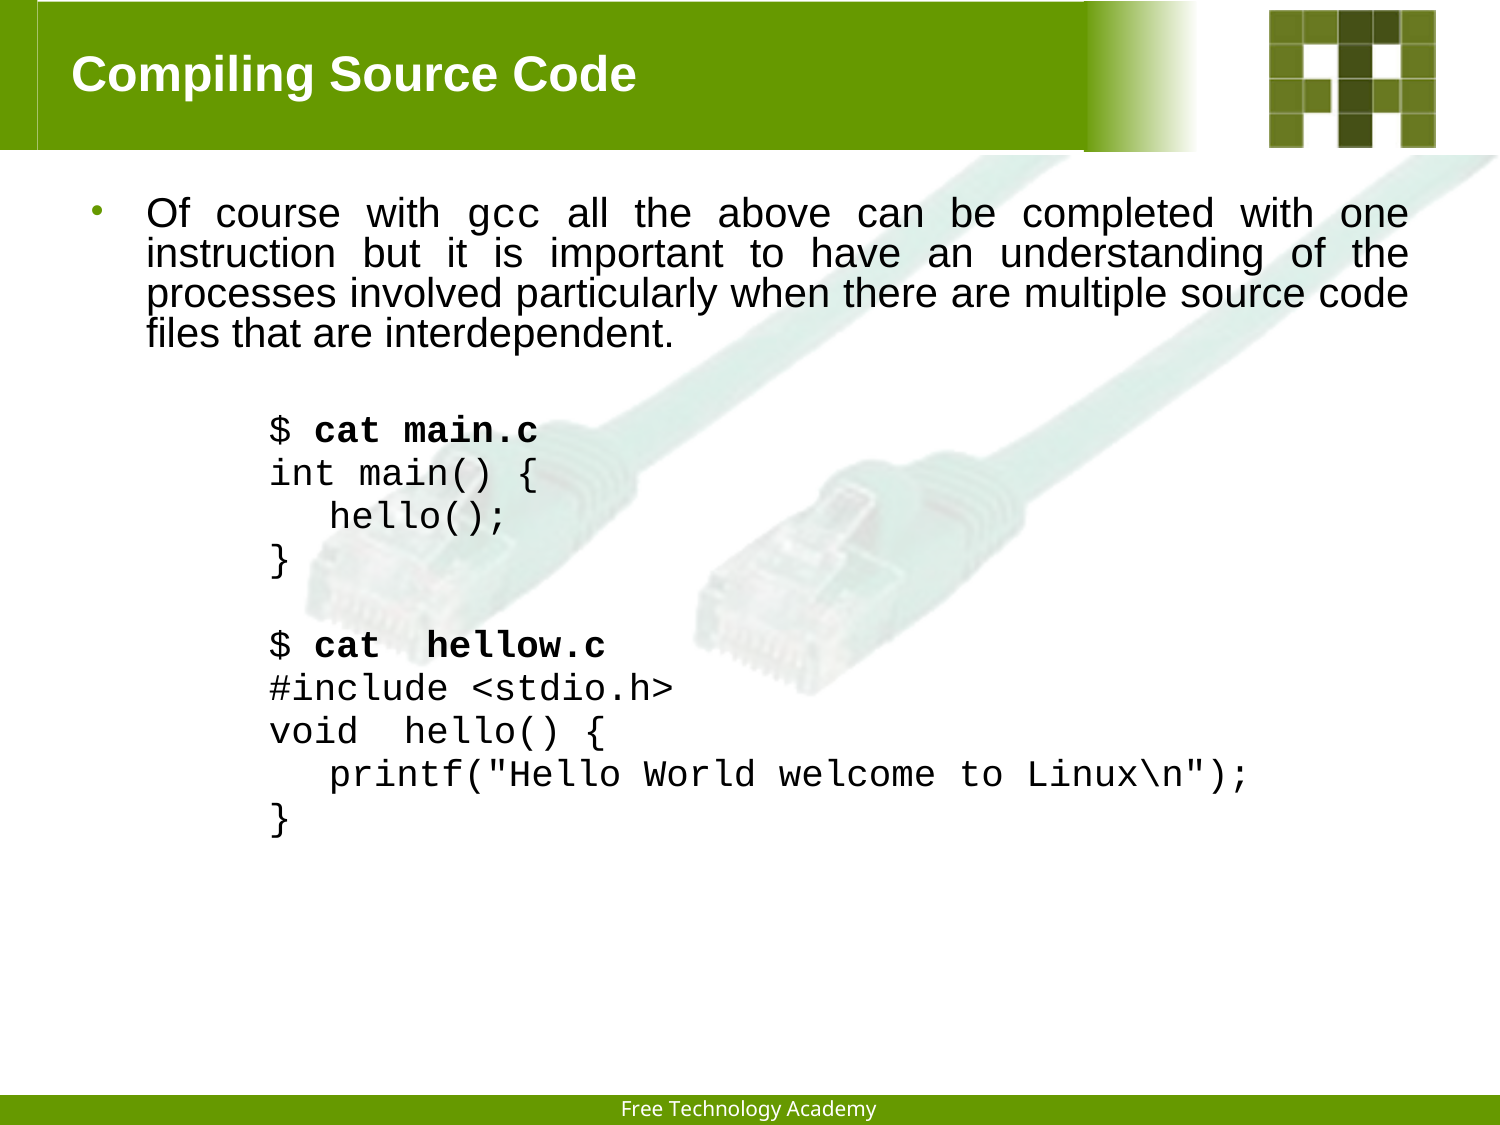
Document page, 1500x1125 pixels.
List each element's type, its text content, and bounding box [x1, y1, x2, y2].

list Of course with gcc all the above can be completed with one instruction but it is important to have an understanding of the processes involved particularly when there are multiple source code files that are interdependent. $ cat main.c int main() { hello(); } $ cat hellow.c #include <stdio.h> void hello() { printf("Hello World welcome to Linux\n"); } [75, 187, 1426, 1063]
title Compiling Source Code [56, 1, 1107, 152]
picture [1269, 10, 1436, 148]
